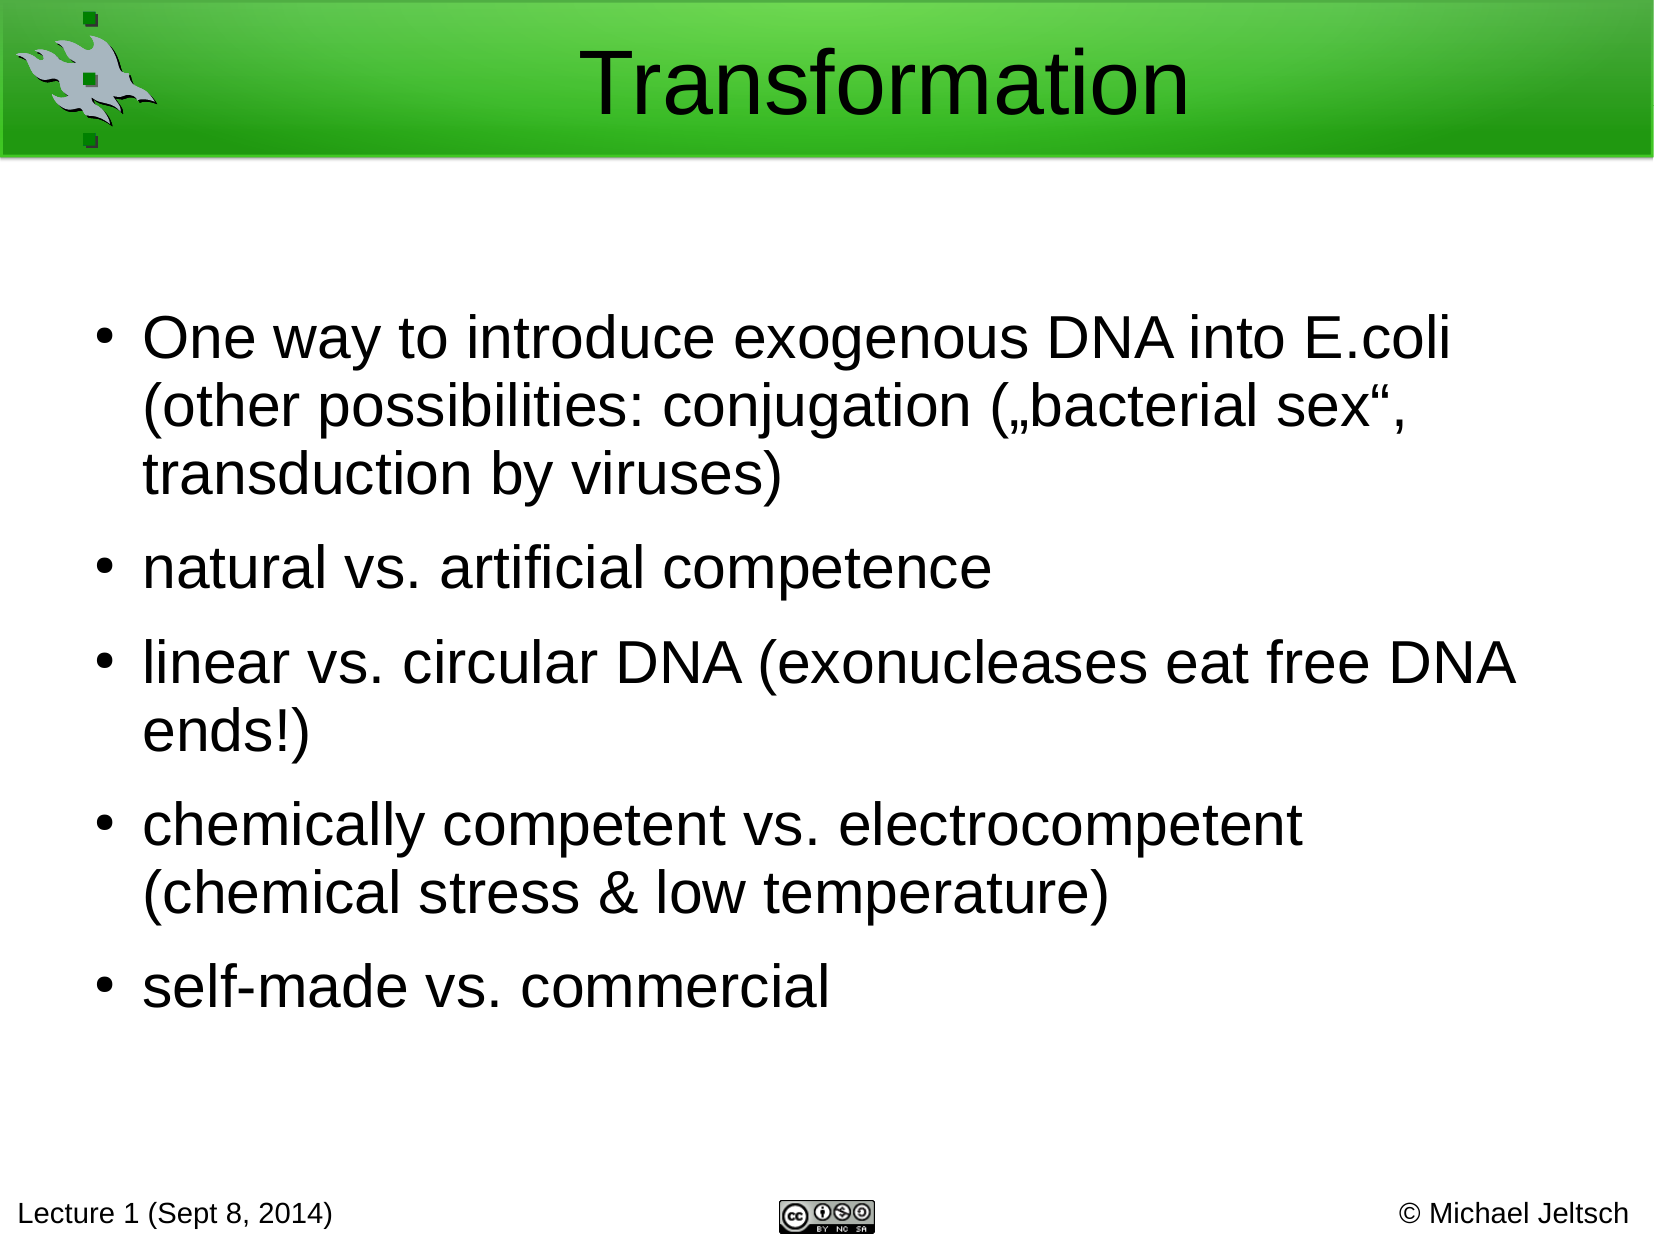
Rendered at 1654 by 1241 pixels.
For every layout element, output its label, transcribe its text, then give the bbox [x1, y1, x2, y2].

picture [779, 1200, 875, 1234]
title Transformation [200, 11, 1571, 154]
list One way to introduce exogenous DNA into E.coli (other possibilities: conjugation („bacterial sex“, transduction by viruses) natural vs. artificial competence linear vs. circular DNA (exonucleases eat free DNA ends!) chemically competent vs. electrocompetent (chemical stress & low temperature) self-made vs. commercial [78, 303, 1567, 1024]
